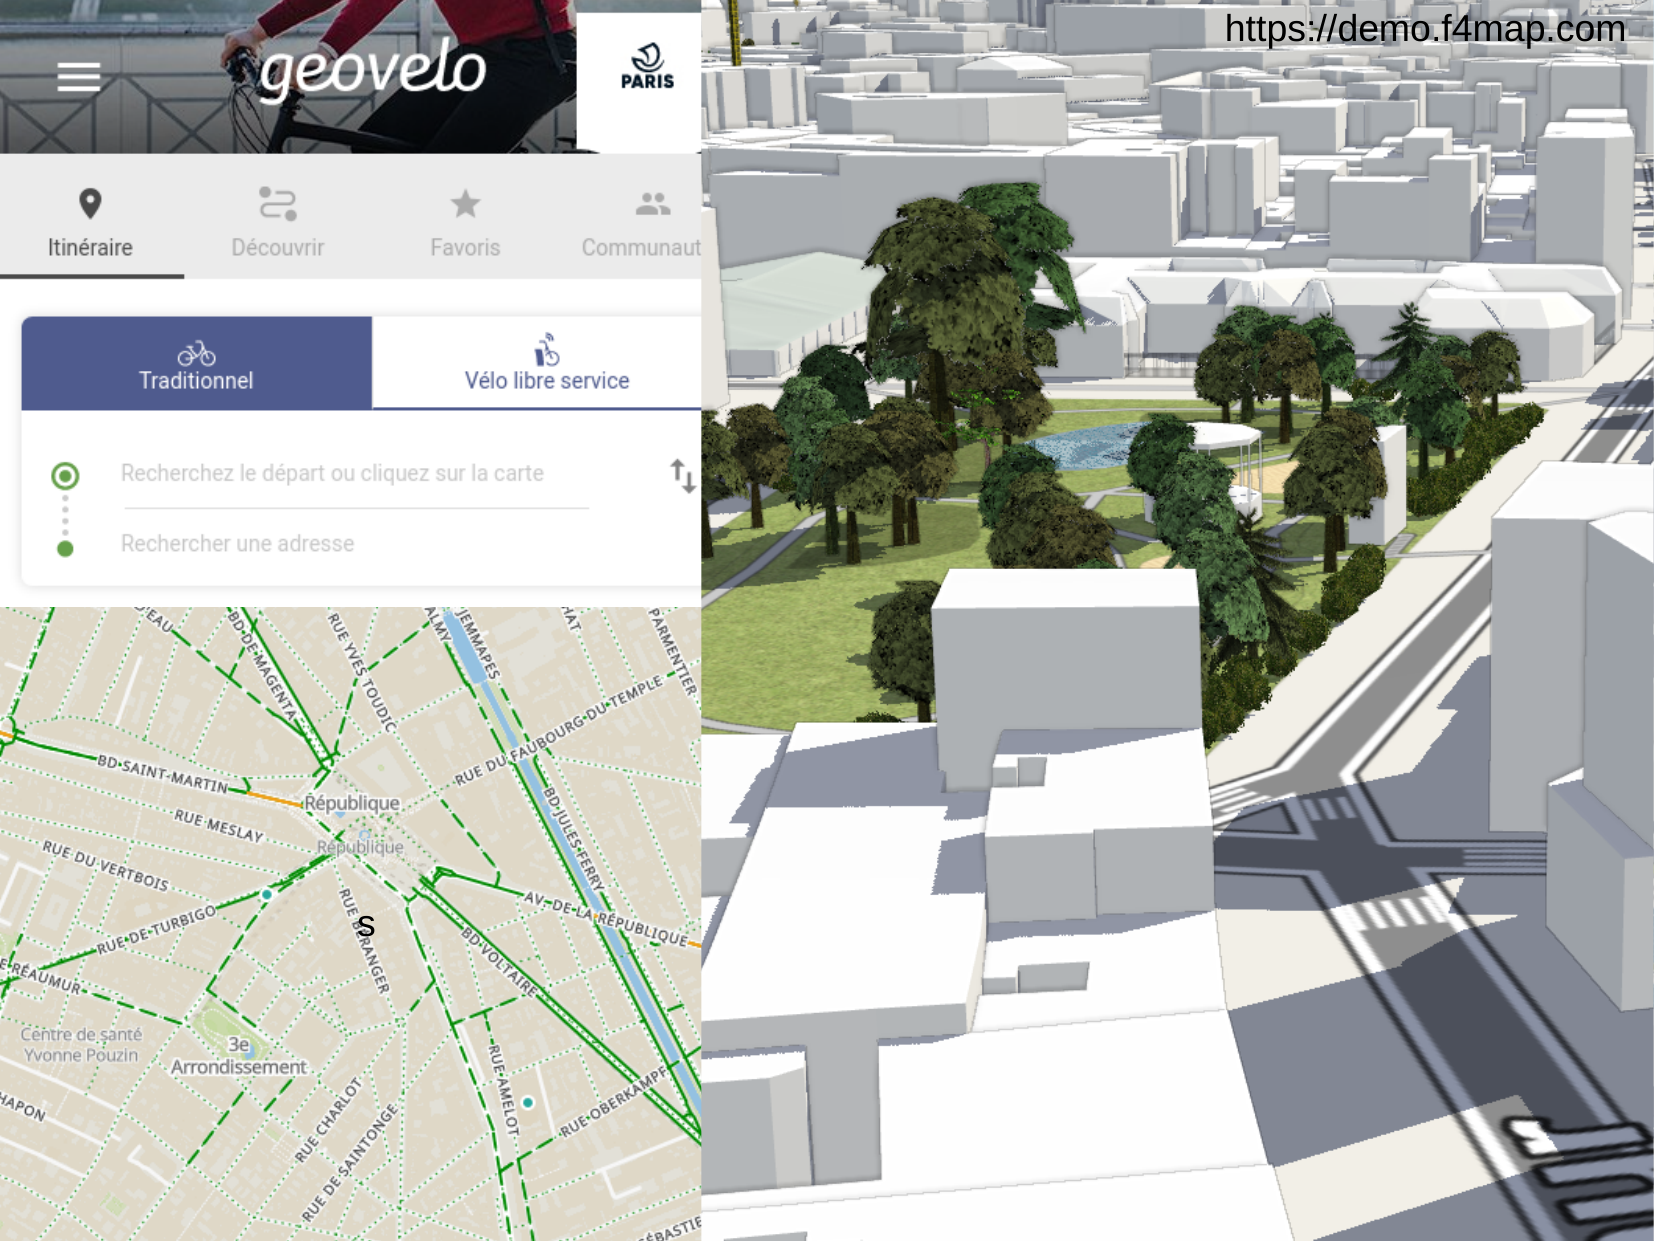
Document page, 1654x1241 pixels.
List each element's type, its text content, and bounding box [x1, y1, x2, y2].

text_box https://demo.f4map.com [1143, 0, 1642, 57]
picture [0, 0, 1654, 1241]
